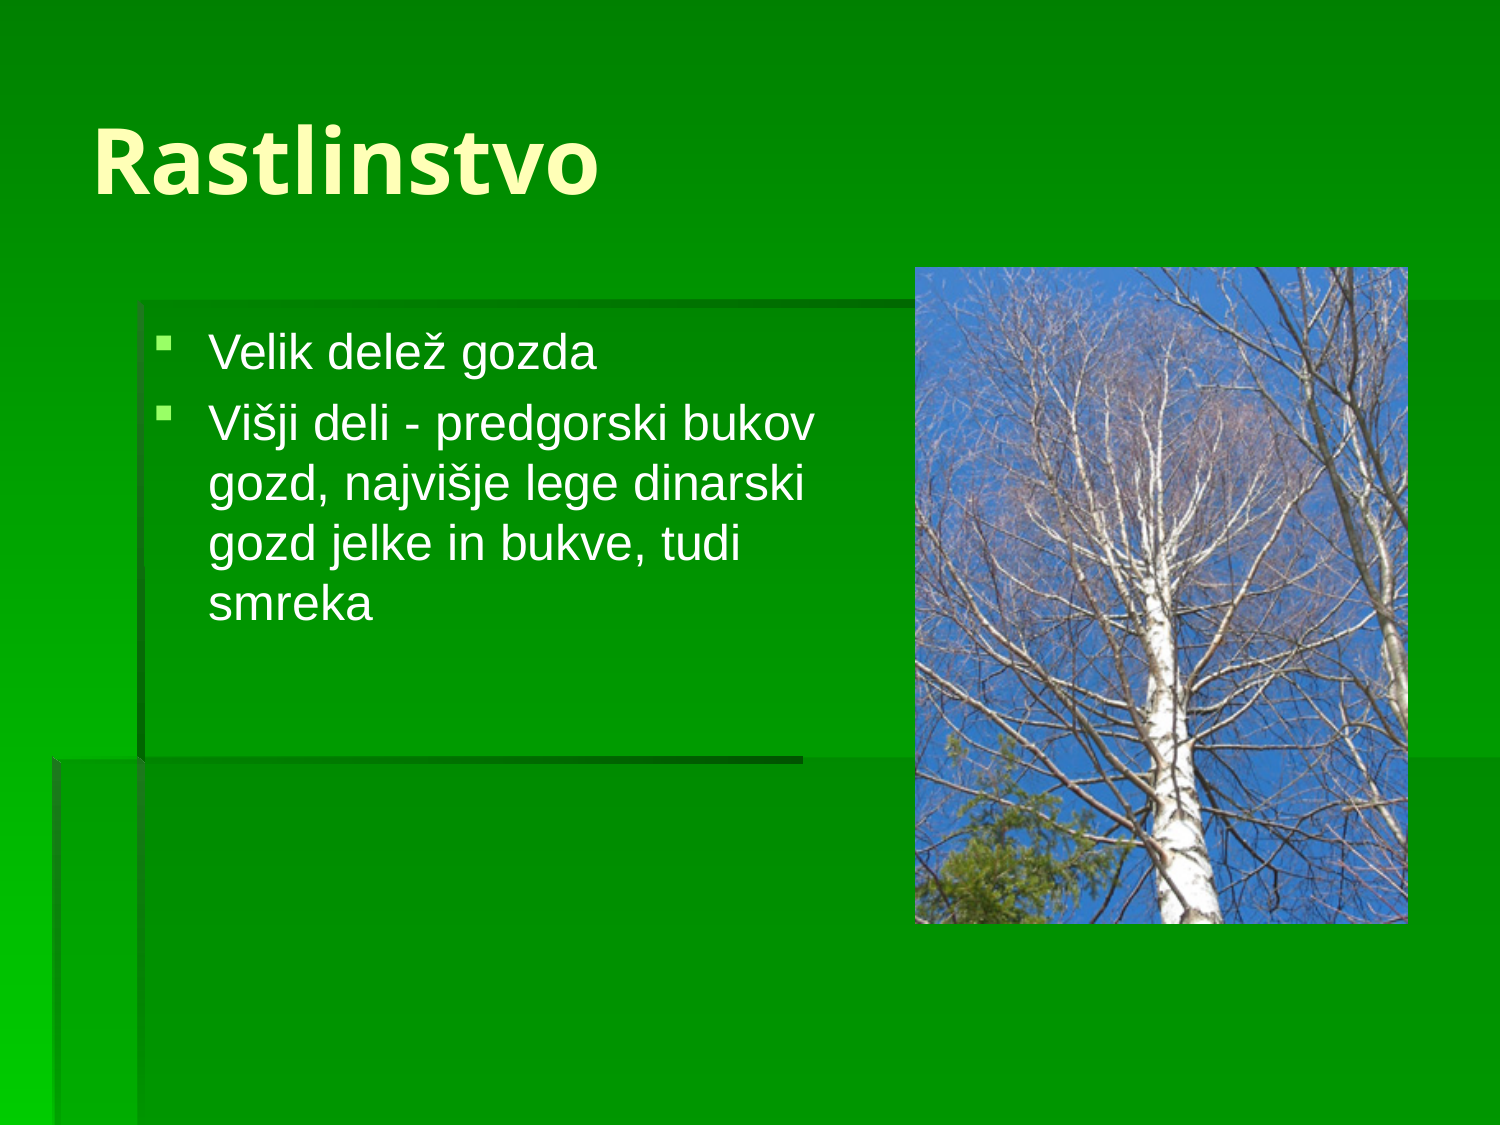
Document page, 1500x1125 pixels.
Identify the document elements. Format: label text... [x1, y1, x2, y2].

picture [915, 267, 1408, 924]
title Rastlinstvo [75, 40, 1451, 275]
list Velik delež gozda Višji deli - predgorski bukov gozd, najvišje lege dinarski gozd jelke in bukve, tudi smreka [137, 312, 869, 1000]
